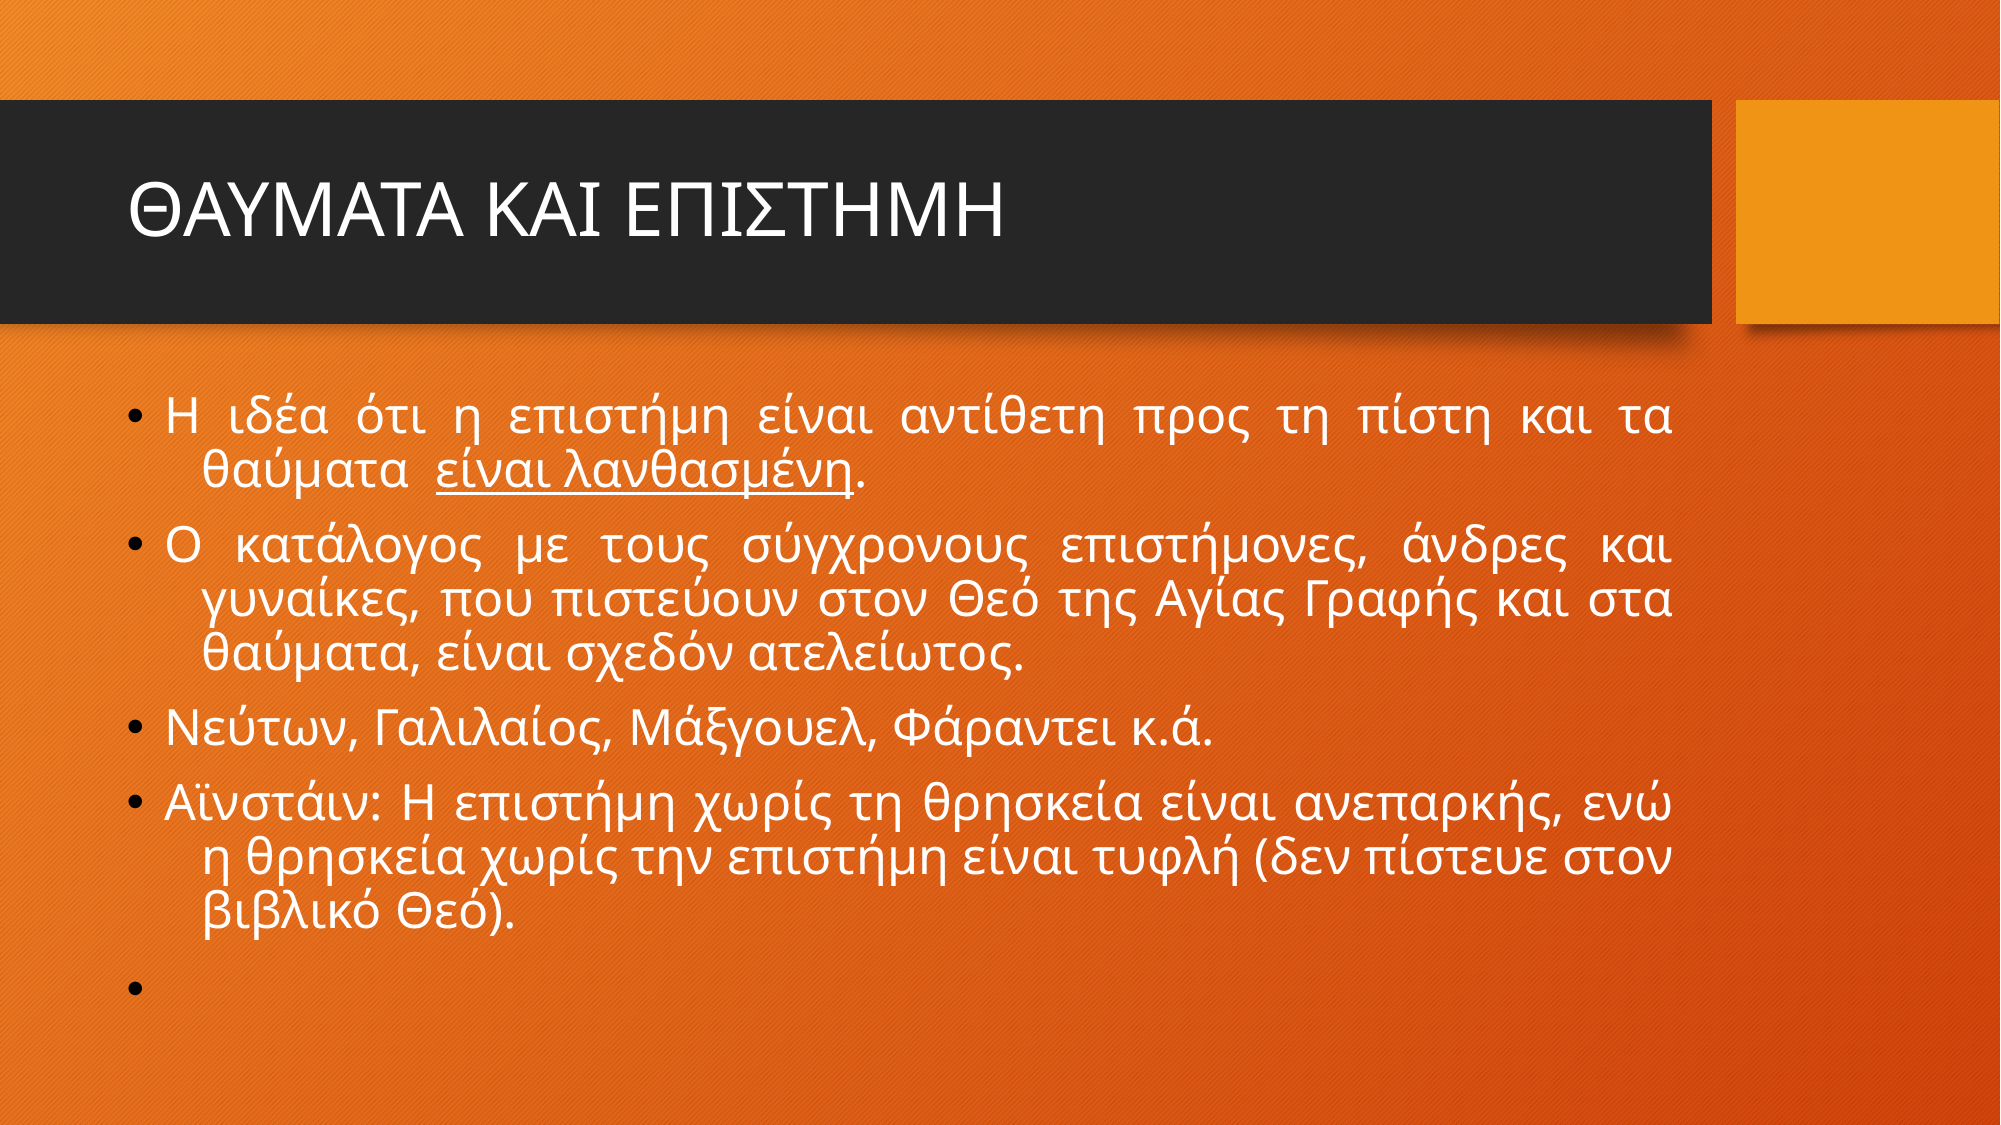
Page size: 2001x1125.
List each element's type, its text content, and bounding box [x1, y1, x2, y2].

list Η ιδέα ότι η επιστήμη είναι αντίθετη προς τη πίστη και τα θαύματα είναι λανθασμένη. Ο κατάλογος με τους σύγχρονους επιστήμονες, άνδρες και γυναίκες, που πιστεύουν στον Θεό της Αγίας Γραφής και στα θαύματα, είναι σχεδόν ατελείωτος. Νεύτων, Γαλιλαίος, Μάξγουελ, Φάραντει κ.ά. Αϊνστάιν: Η επιστήμη χωρίς τη θρησκεία είναι ανεπαρκής, ενώ η θρησκεία χωρίς την επιστήμη είναι τυφλή (δεν πίστευε στον βιβλικό Θεό). [111, 383, 1689, 974]
title ΘΑΥΜΑΤΑ ΚΑΙ ΕΠΙΣΤΗΜΗ [111, 123, 1689, 301]
